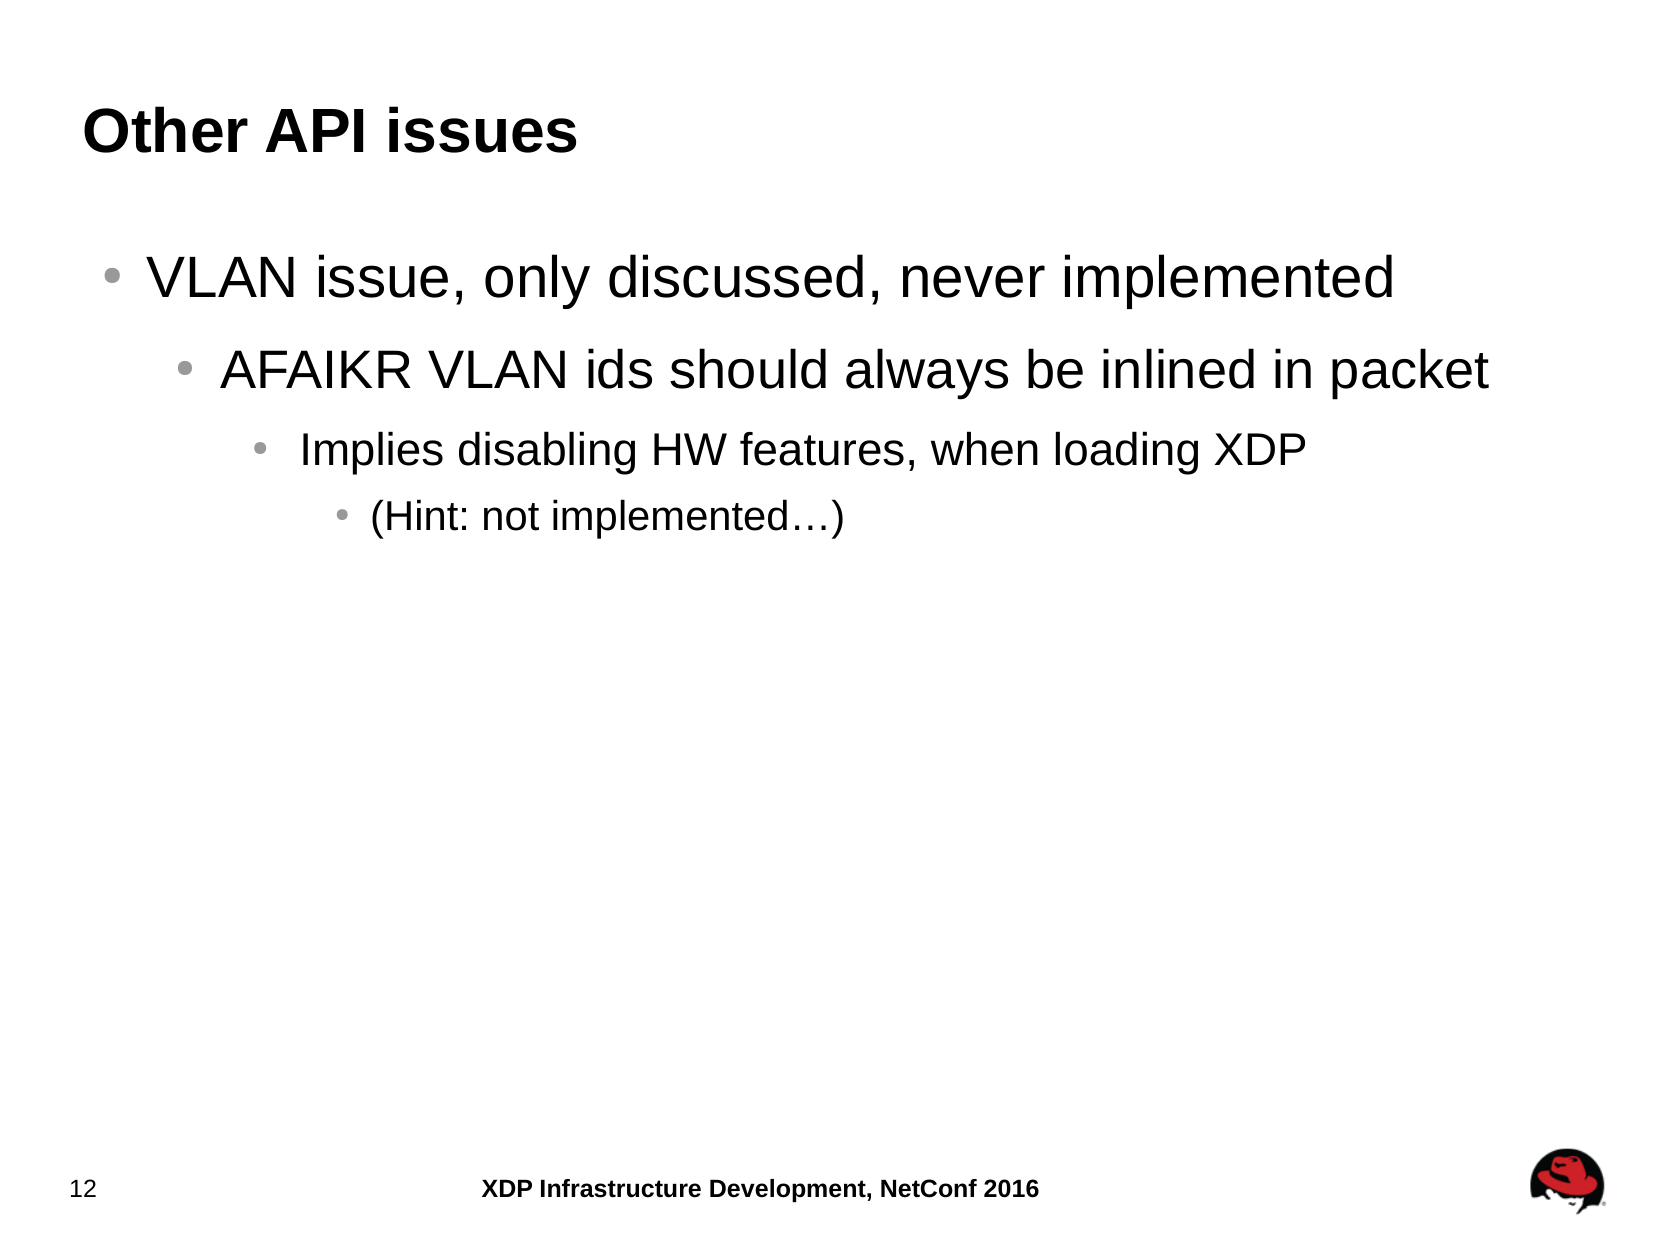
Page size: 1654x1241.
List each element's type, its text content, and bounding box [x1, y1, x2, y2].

picture [1529, 1146, 1612, 1224]
title Other API issues [82, 37, 1571, 226]
text_box [86, 244, 1575, 1039]
